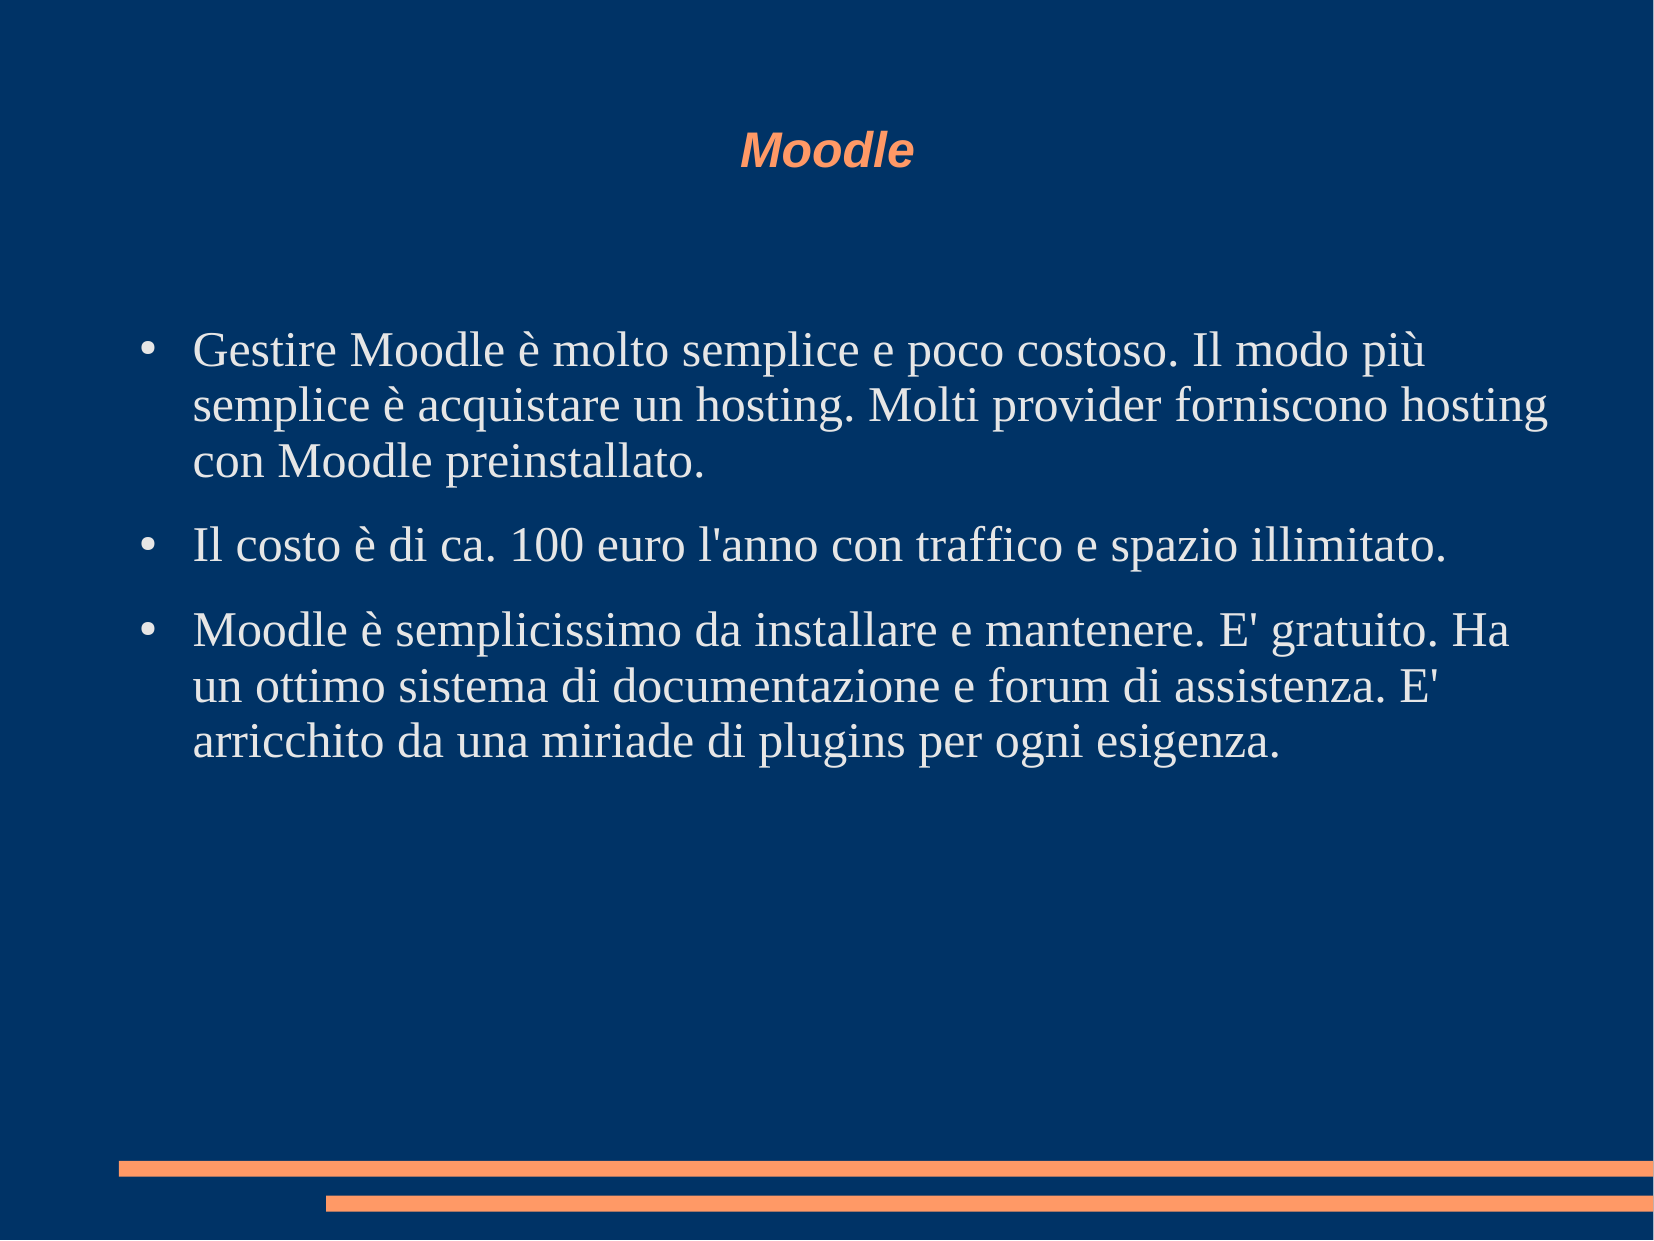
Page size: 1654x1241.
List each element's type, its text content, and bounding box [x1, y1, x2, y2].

list Gestire Moodle è molto semplice e poco costoso. Il modo più semplice è acquistare un hosting. Molti provider forniscono hosting con Moodle preinstallato. Il costo è di ca. 100 euro l'anno con traffico e spazio illimitato. Moodle è semplicissimo da installare e mantenere. E' gratuito. Ha un ottimo sistema di documentazione e forum di assistenza. E' arricchito da una miriade di plugins per ogni esigenza. [121, 322, 1561, 1132]
title Moodle [121, 46, 1534, 254]
